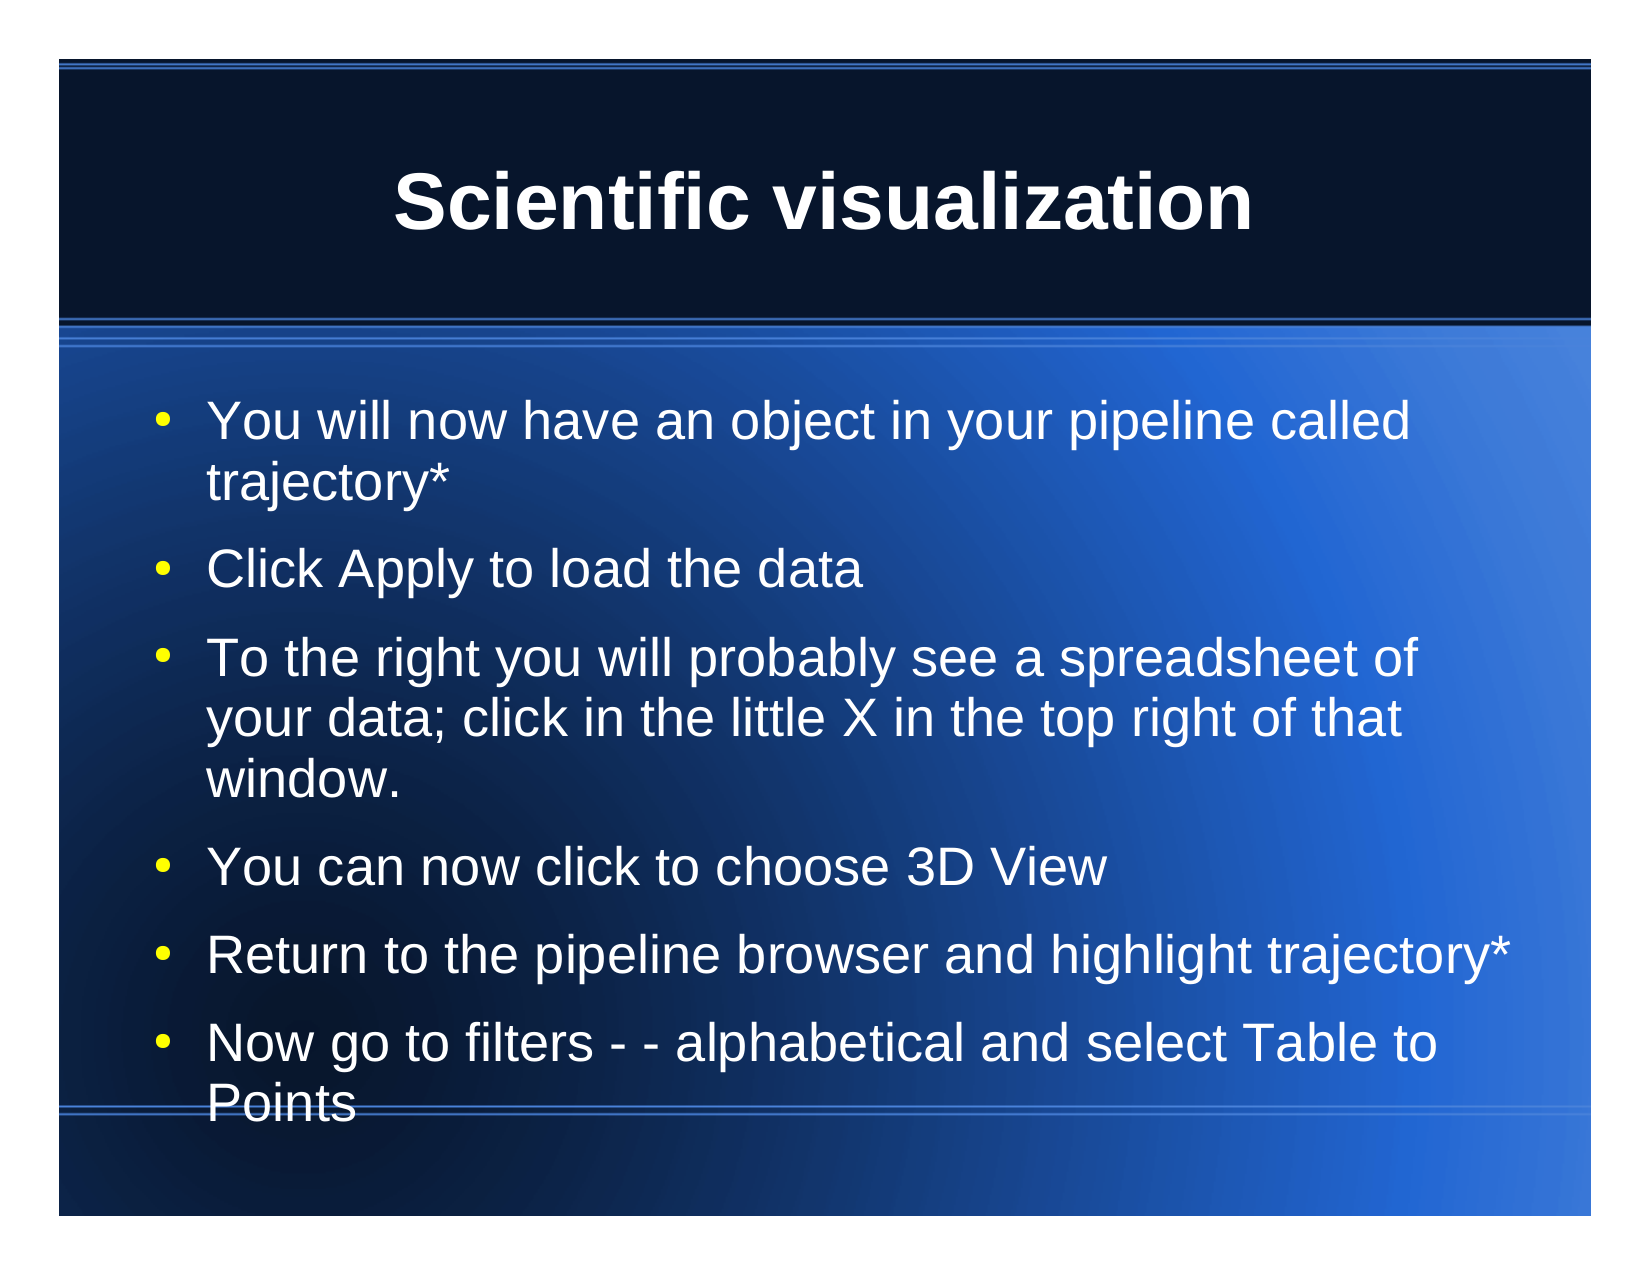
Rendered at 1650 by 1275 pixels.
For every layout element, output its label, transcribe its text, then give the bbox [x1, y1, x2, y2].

list You will now have an object in your pipeline called trajectory* Click Apply to load the data To the right you will probably see a spreadsheet of your data; click in the little X in the top right of that window. You can now click to choose 3D View Return to the pipeline browser and highlight trajectory* Now go to filters - - alphabetical and select Table to Points [135, 390, 1515, 1154]
picture [59, 59, 1591, 1216]
title Scientific visualization [135, 105, 1515, 299]
